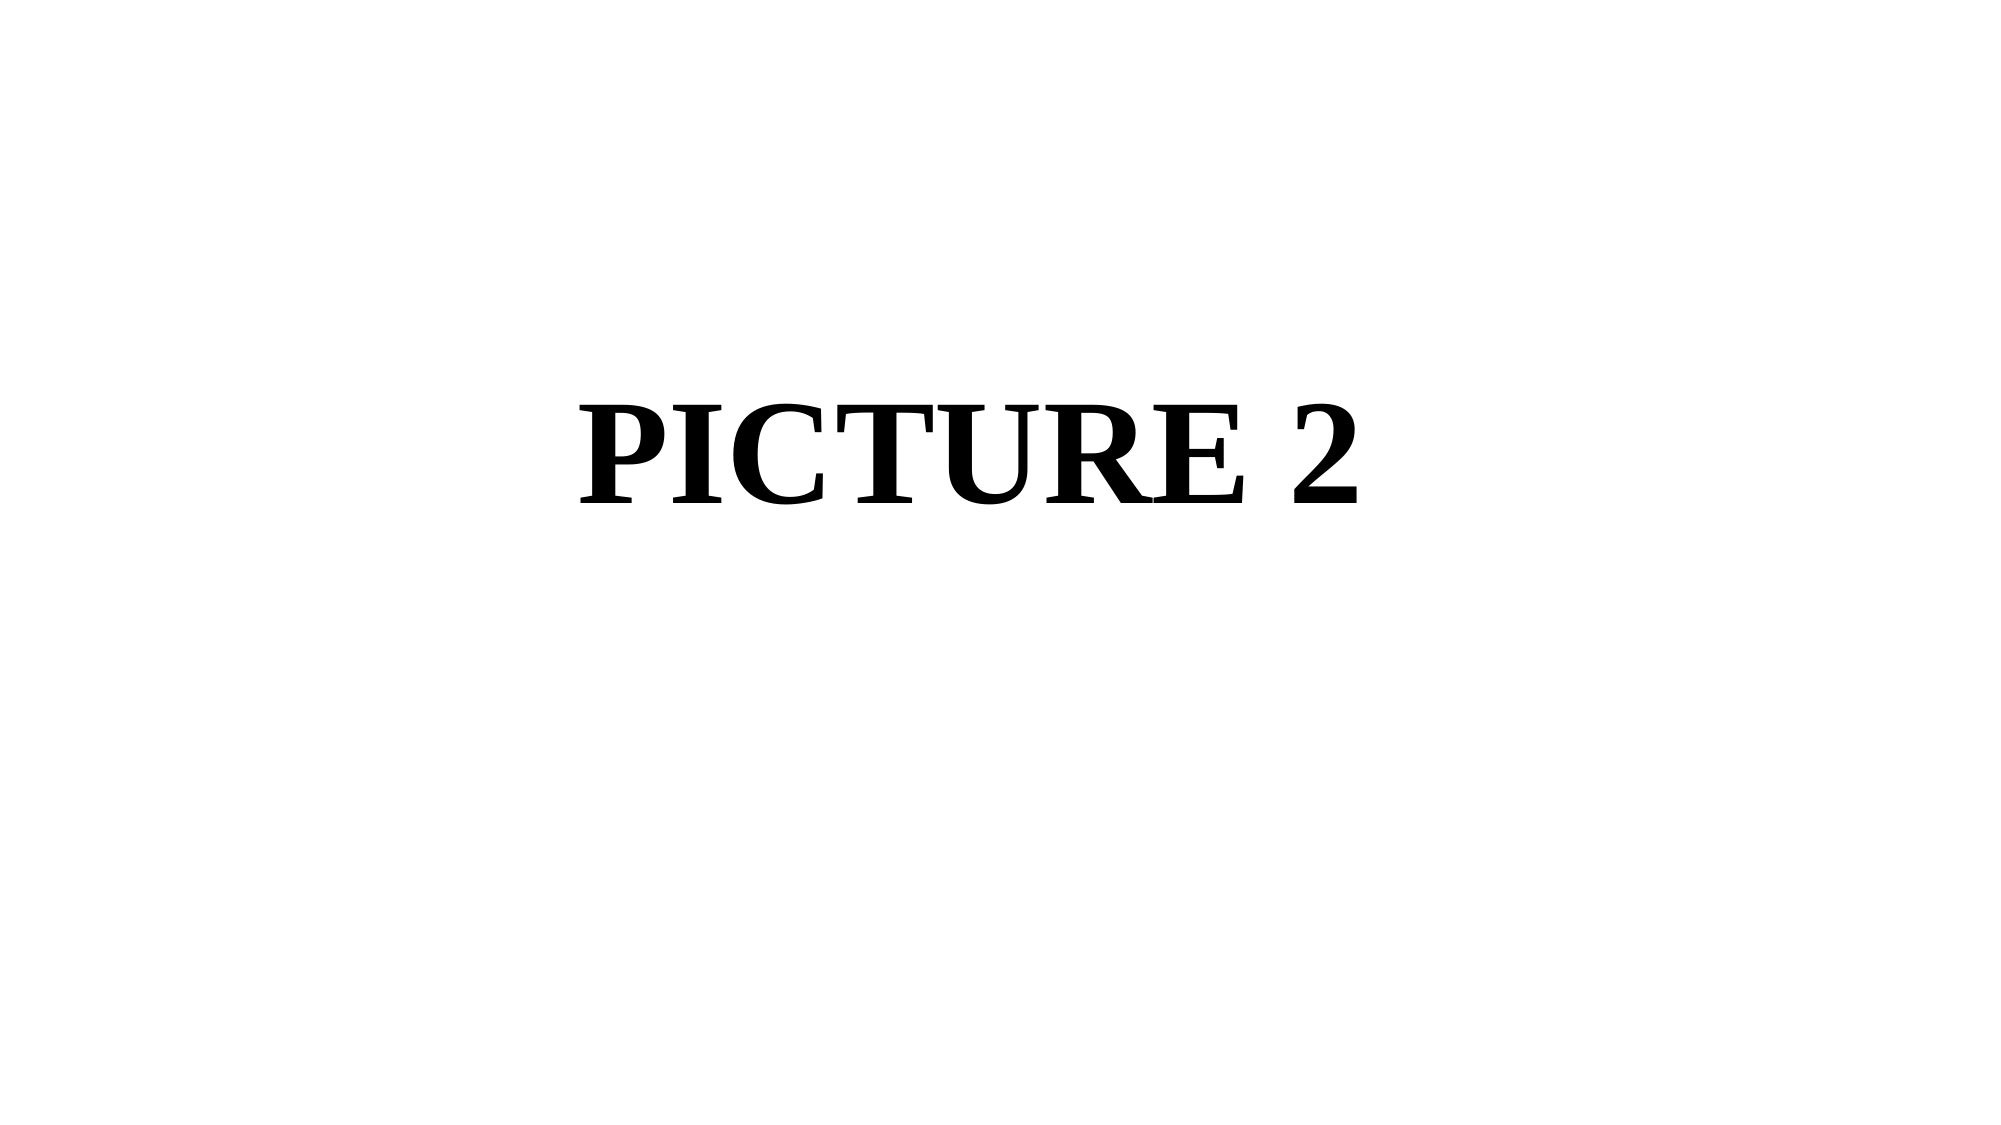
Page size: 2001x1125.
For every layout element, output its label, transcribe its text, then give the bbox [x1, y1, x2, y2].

text_box PICTURE 2 [53, 345, 1888, 543]
